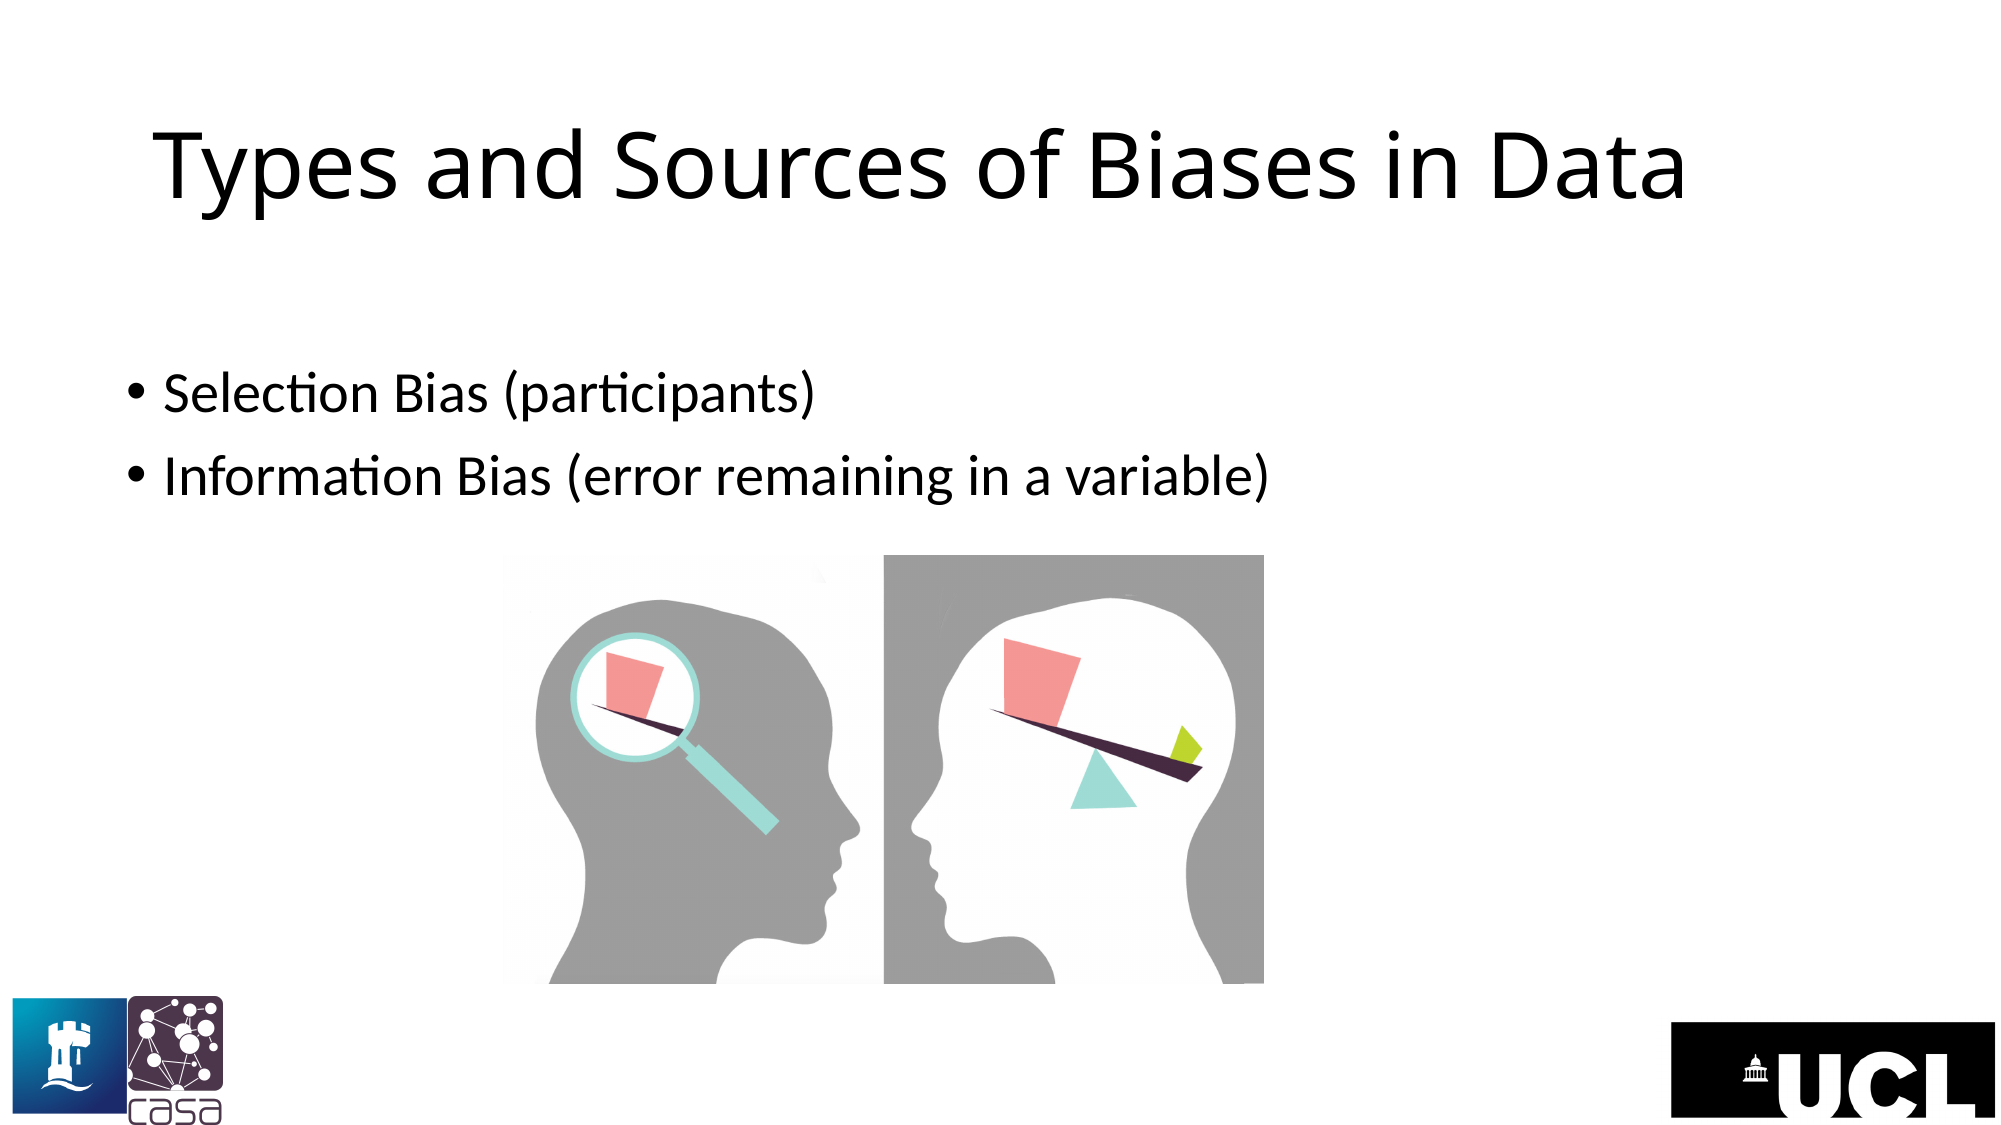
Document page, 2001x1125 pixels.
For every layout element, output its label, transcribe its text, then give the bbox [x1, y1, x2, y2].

title Types and Sources of Biases in Data [137, 59, 1863, 278]
picture [503, 555, 1264, 984]
list Selection Bias (participants) Information Bias (error remaining in a variable) [111, 354, 1398, 757]
